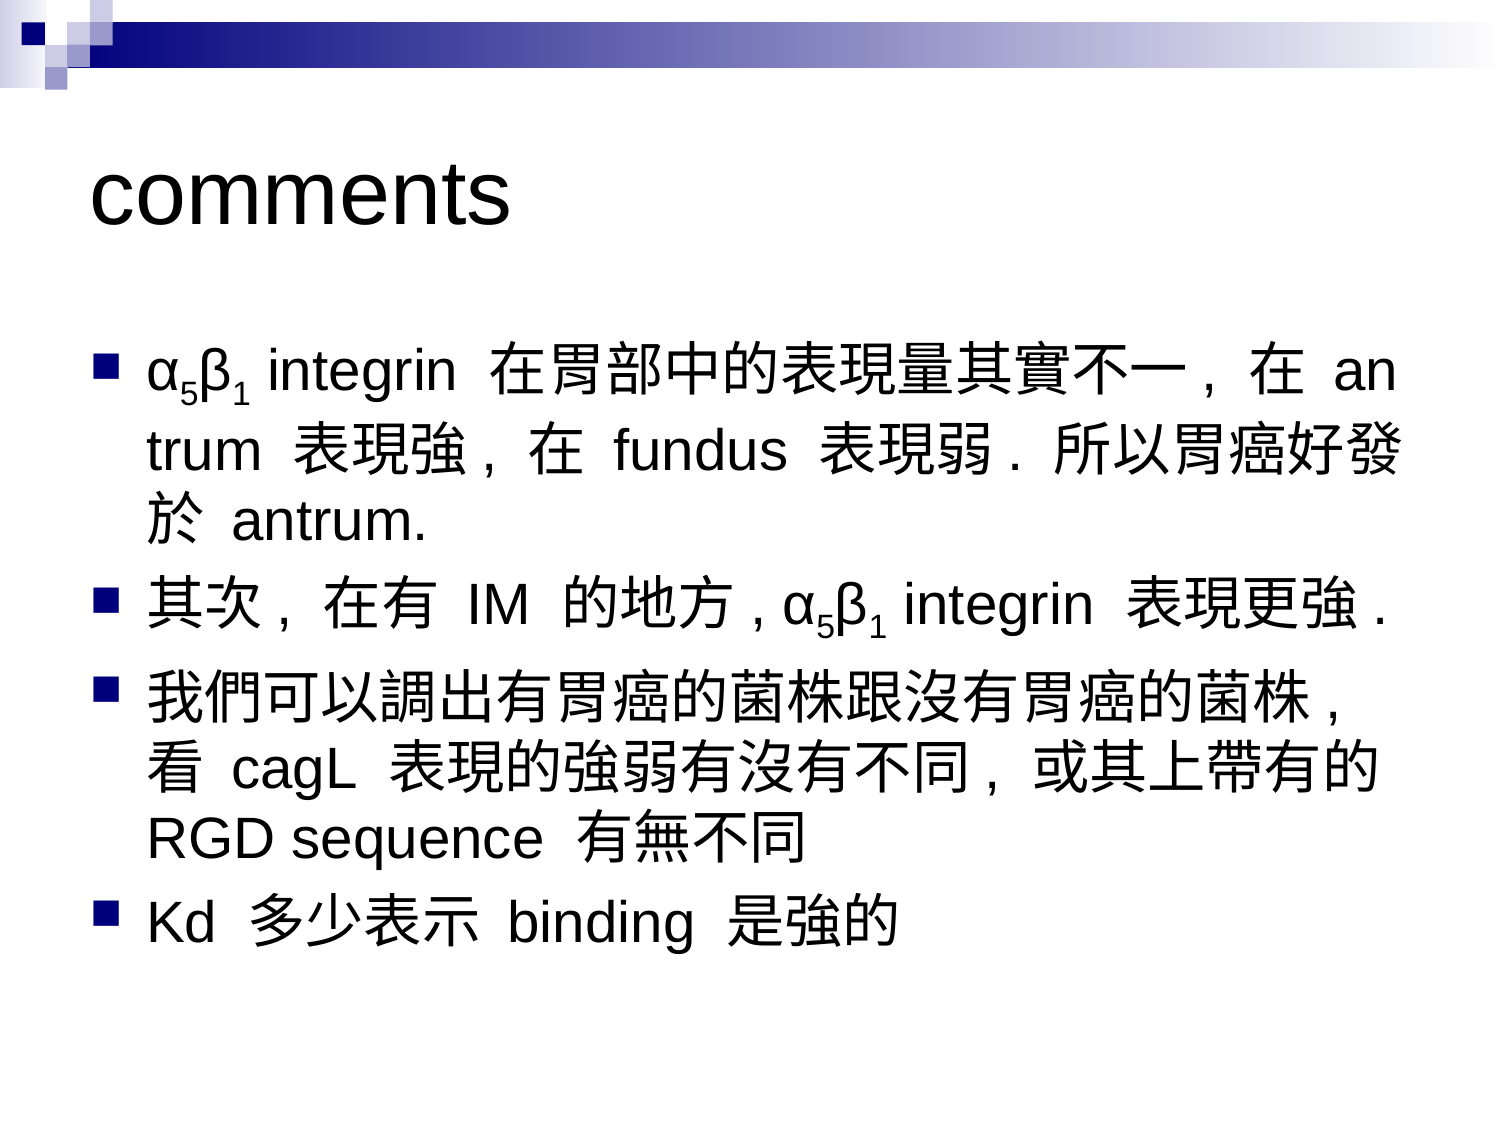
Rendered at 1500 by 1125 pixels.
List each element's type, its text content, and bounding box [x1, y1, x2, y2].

title comments [75, 75, 1426, 300]
list α5β1 integrin 在胃部中的表現量其實不一, 在 antrum 表現強, 在 fundus 表現弱. 所以胃癌好發於 antrum. 其次, 在有 IM 的地方, α5β1 integrin 表現更強. 我們可以調出有胃癌的菌株跟沒有胃癌的菌株, 看 cagL 表現的強弱有沒有不同, 或其上帶有的 RGD sequence 有無不同 Kd 多少表示 binding 是強的 [75, 324, 1426, 963]
